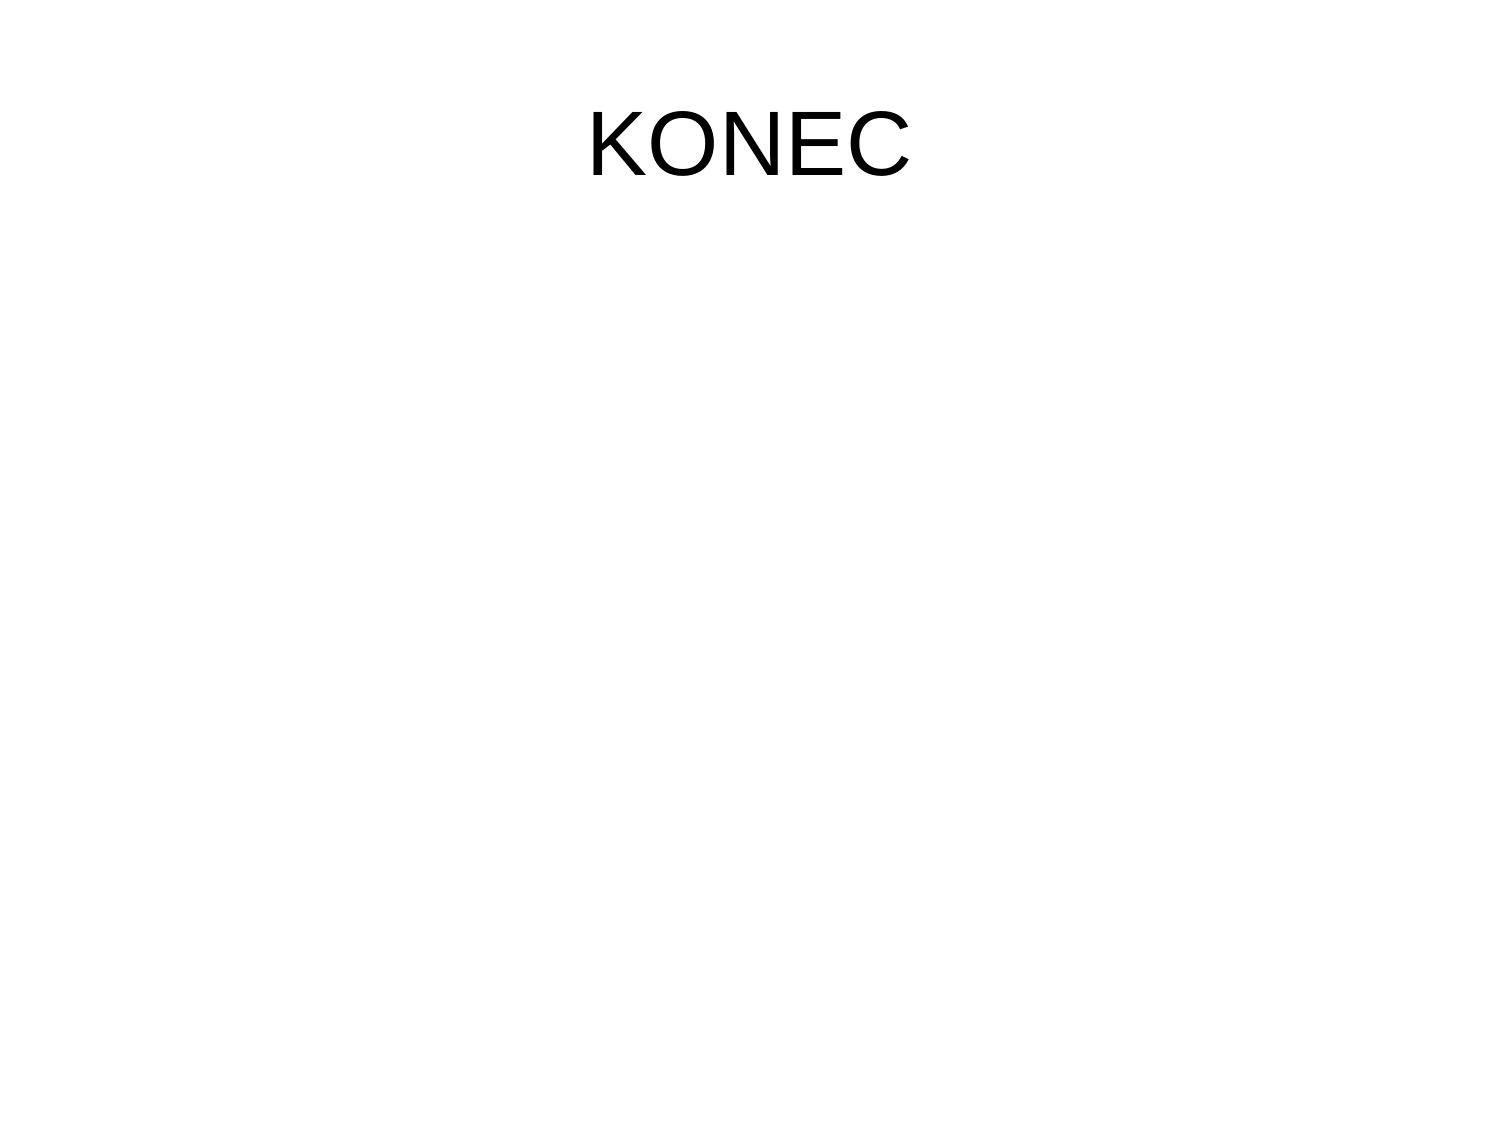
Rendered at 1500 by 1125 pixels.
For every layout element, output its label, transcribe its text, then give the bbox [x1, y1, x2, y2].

title KONEC [75, 45, 1425, 233]
